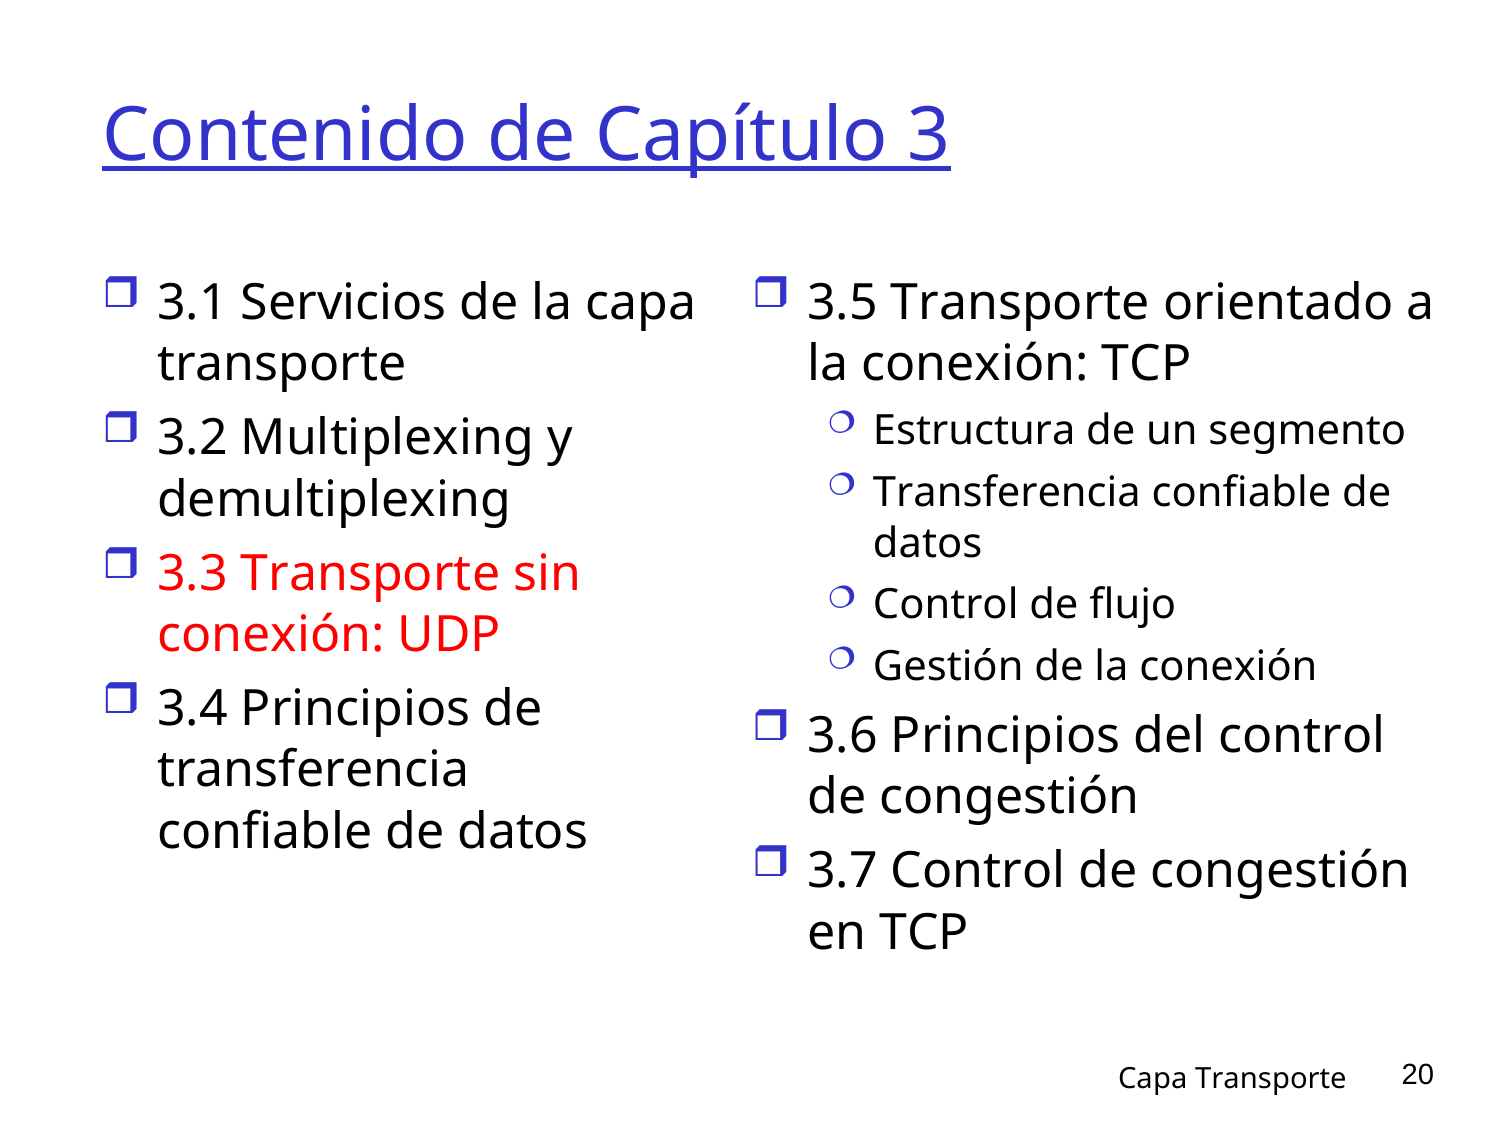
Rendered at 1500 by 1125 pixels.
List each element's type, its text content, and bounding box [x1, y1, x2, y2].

title Contenido de Capítulo 3 [87, 37, 1363, 225]
list 3.5 Transporte orientado a la conexión: TCP Estructura de un segmento Transferencia confiable de datos Control de flujo Gestión de la conexión 3.6 Principios del control de congestión 3.7 Control de congestión en TCP [737, 262, 1463, 1026]
list 3.1 Servicios de la capa transporte 3.2 Multiplexing y demultiplexing 3.3 Transporte sin conexión: UDP 3.4 Principios de transferencia confiable de datos [87, 262, 713, 1026]
